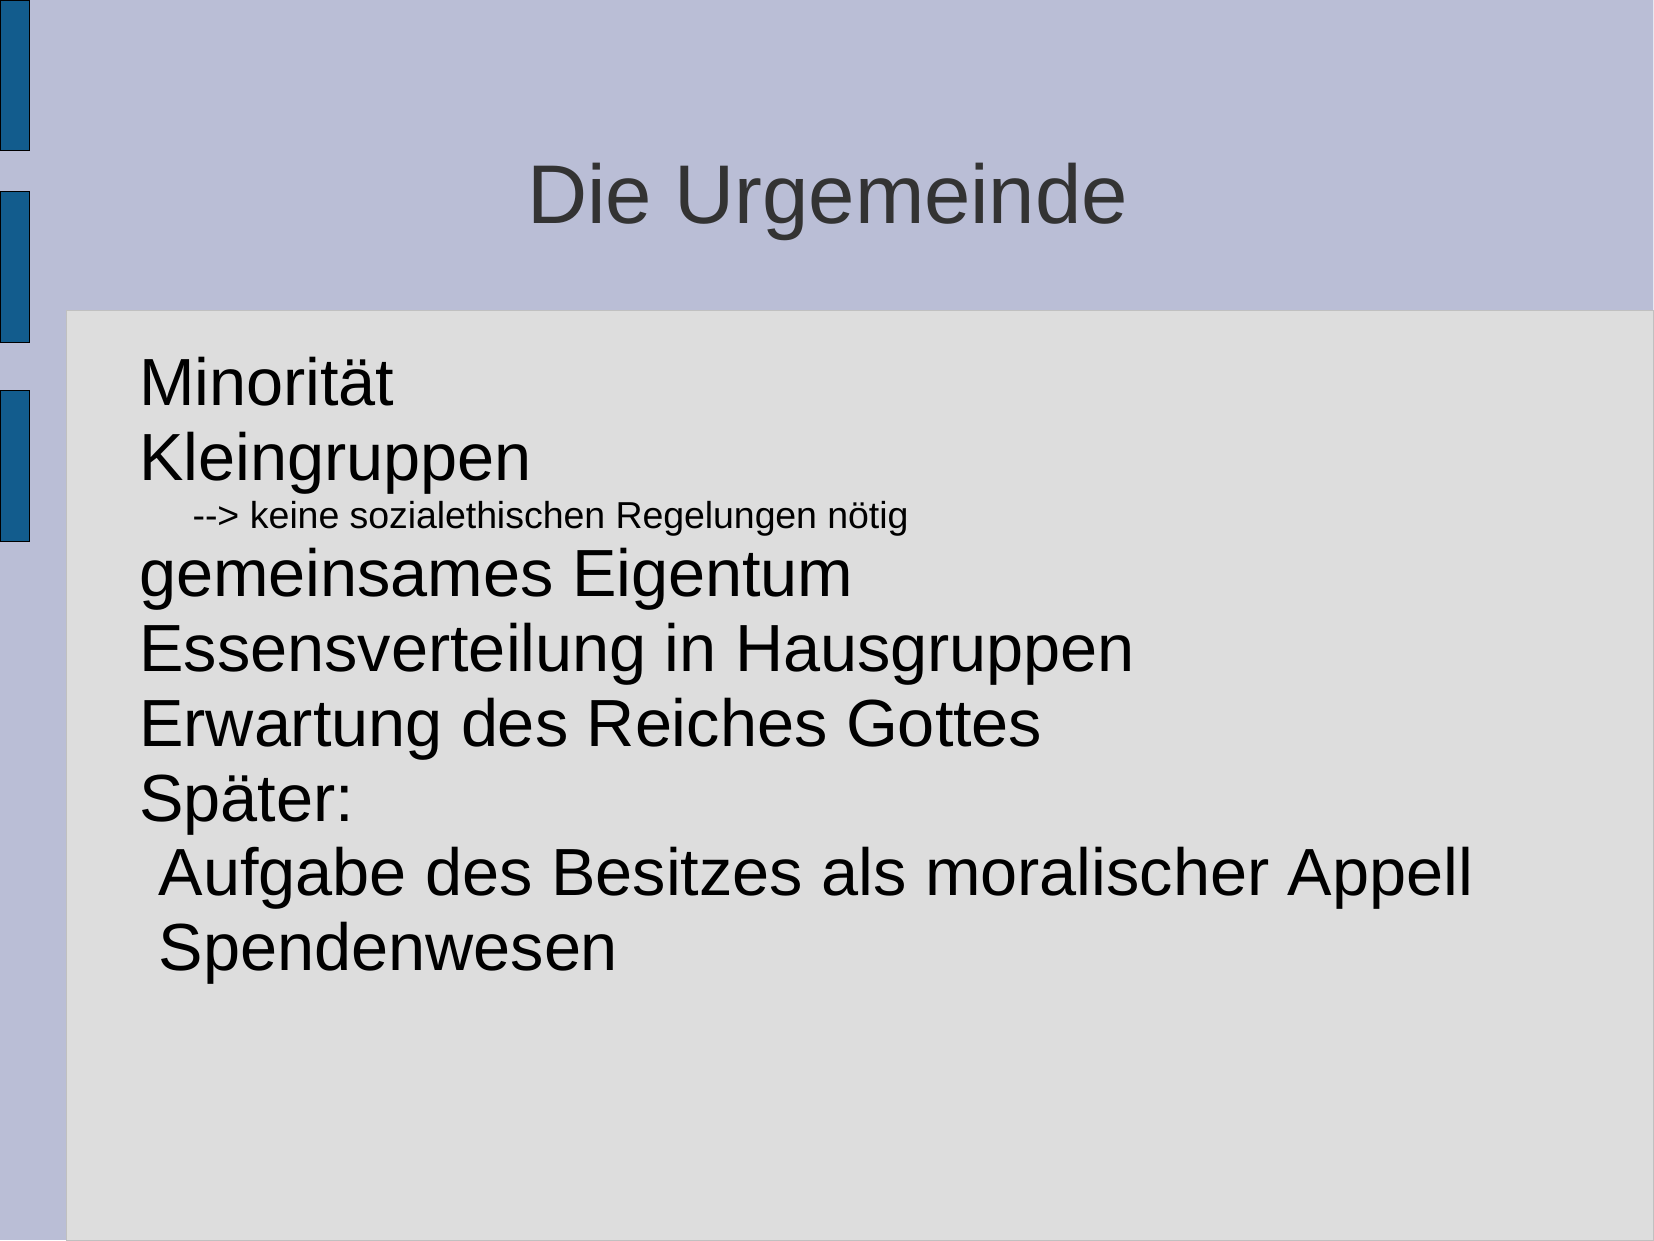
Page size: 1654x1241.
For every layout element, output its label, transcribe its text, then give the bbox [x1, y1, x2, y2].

title Die Urgemeinde [121, 91, 1534, 299]
list Minorität Kleingruppen --> keine sozialethischen Regelungen nötig gemeinsames Eigentum Essensverteilung in Hausgruppen Erwartung des Reiches Gottes Später: Aufgabe des Besitzes als moralischer Appell Spendenwesen [121, 344, 1534, 1127]
